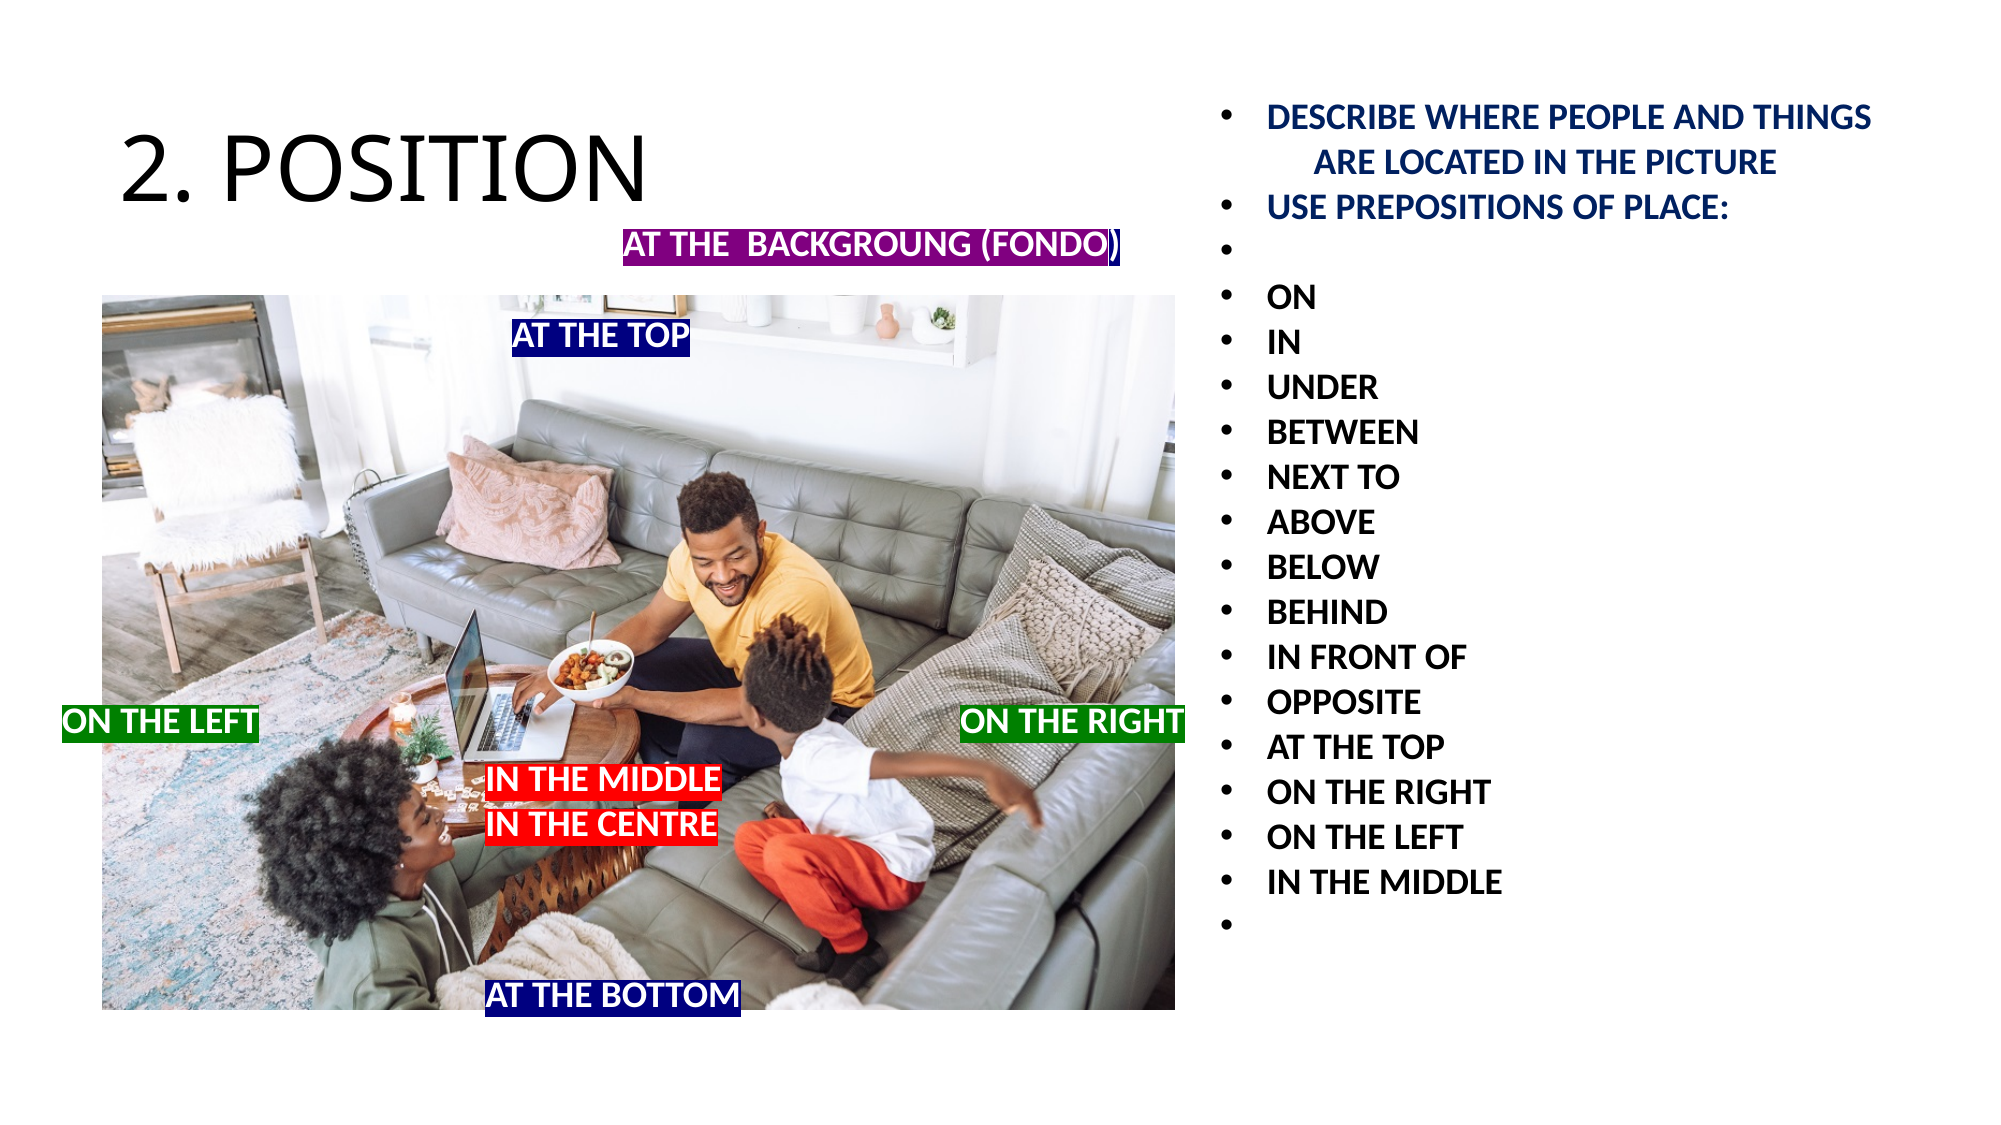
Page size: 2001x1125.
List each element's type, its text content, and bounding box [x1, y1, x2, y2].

picture [102, 295, 1175, 1010]
text_box DESCRIBE WHERE PEOPLE AND THINGS ARE LOCATED IN THE PICTURE USE PREPOSITIONS OF PLACE: ON IN UNDER BETWEEN NEXT TO ABOVE BELOW BEHIND IN FRONT OF OPPOSITE AT THE TOP ON THE RIGHT ON THE LEFT IN THE MIDDLE [1204, 84, 1946, 963]
title 2. POSITION [104, 63, 1830, 281]
text_box AT THE BOTTOM [470, 962, 919, 1024]
text_box AT THE BACKGROUNG (FONDO) [607, 211, 1162, 273]
text_box ON THE RIGHT [945, 688, 1204, 750]
text_box ON THE LEFT [46, 688, 496, 750]
text_box IN THE MIDDLE IN THE CENTRE [470, 746, 919, 853]
text_box AT THE TOP [496, 302, 946, 363]
